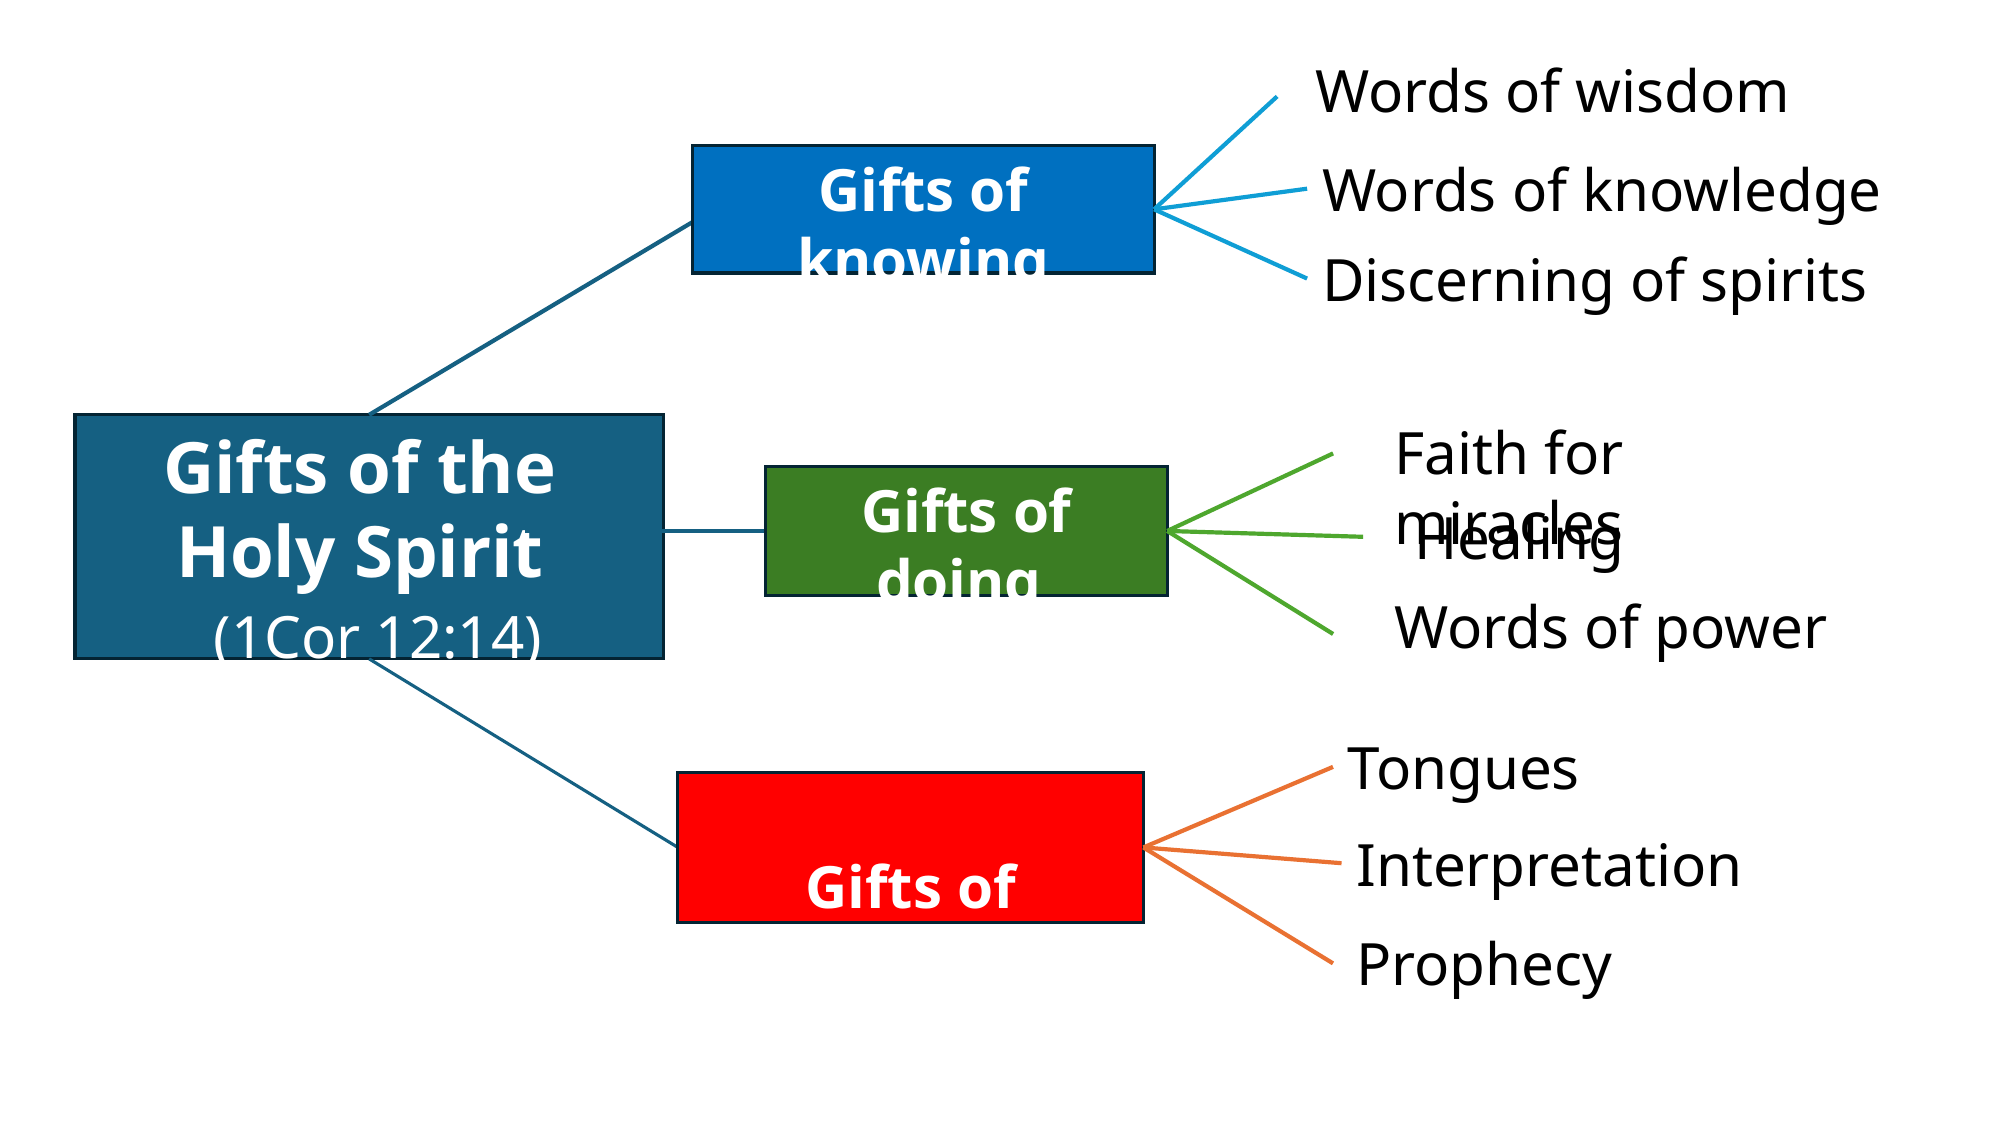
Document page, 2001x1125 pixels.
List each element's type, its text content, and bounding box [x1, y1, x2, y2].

text_box Gifts of the Holy Spirit (1Cor 12:14) [75, 415, 663, 659]
text_box Interpretation [1341, 820, 1766, 907]
text_box Tongues [1332, 724, 1691, 810]
text_box Words of power [1379, 582, 1862, 669]
text_box Prophecy [1341, 919, 1700, 1006]
text_box Faith for miracles [1379, 408, 1862, 495]
text_box Words of knowledge [1307, 145, 1934, 232]
text_box Gifts of knowing [693, 146, 1154, 273]
text_box Healing [1399, 493, 1676, 580]
text_box Discerning of spirits [1307, 235, 1888, 322]
text_box Words of wisdom [1300, 47, 1832, 133]
text_box Gifts of speaking [678, 773, 1143, 922]
text_box Gifts of doing [765, 467, 1167, 595]
